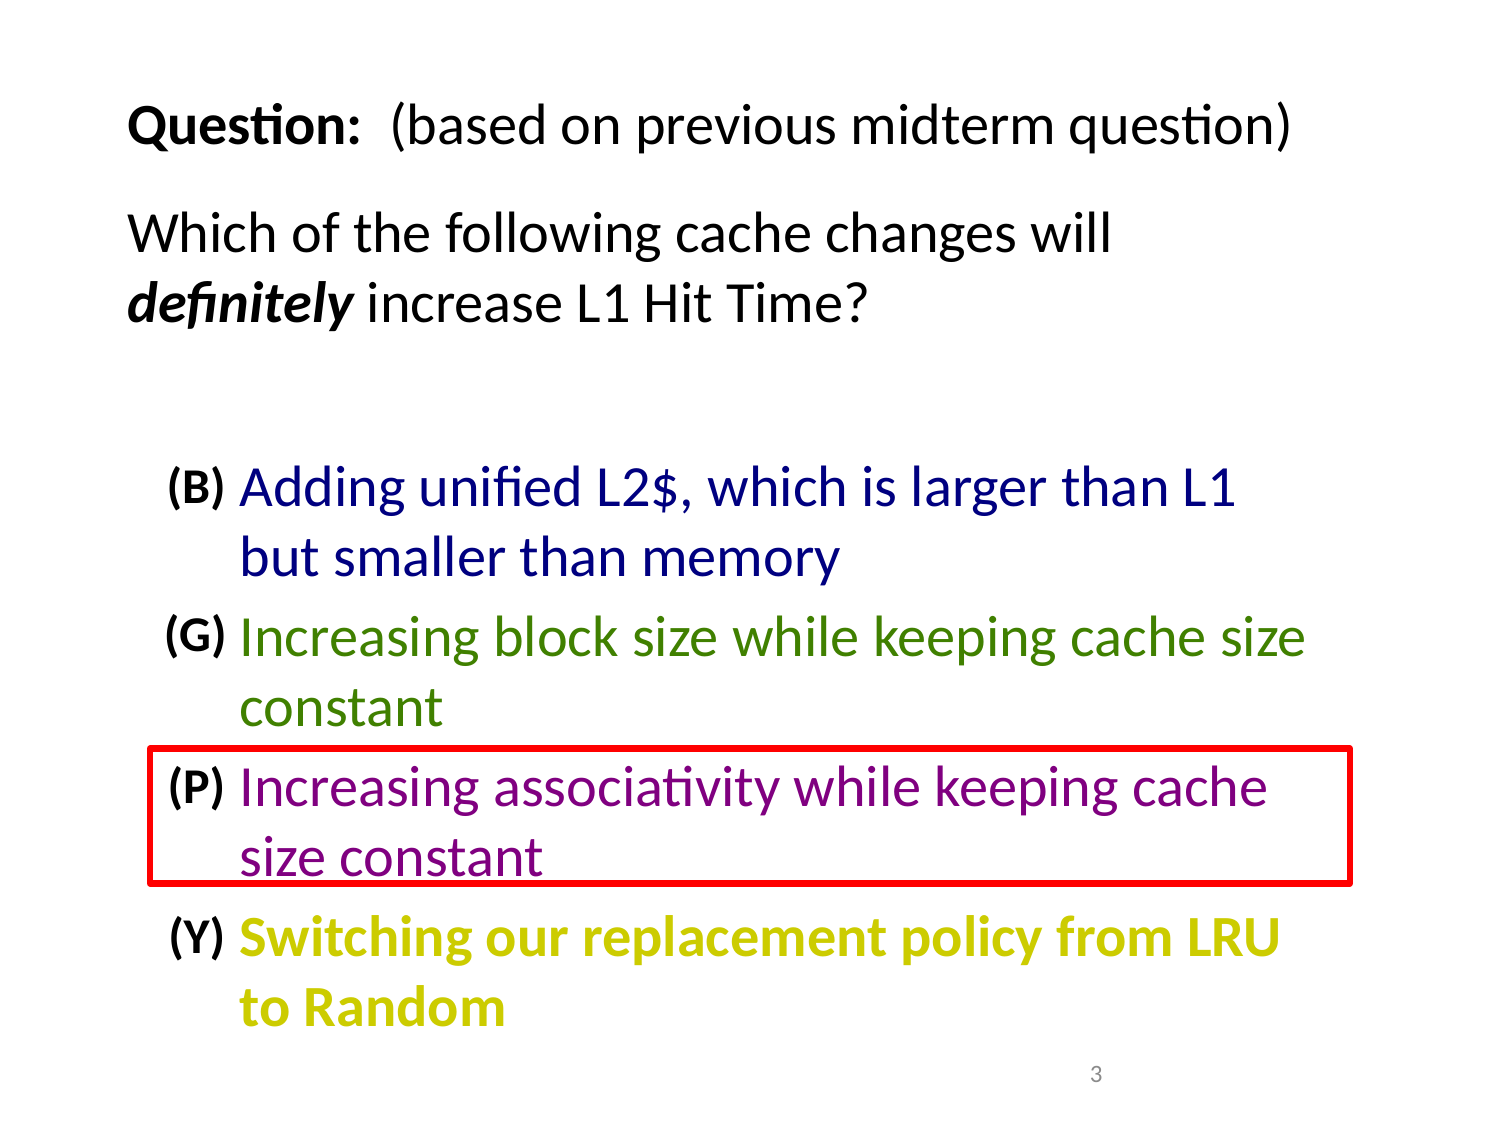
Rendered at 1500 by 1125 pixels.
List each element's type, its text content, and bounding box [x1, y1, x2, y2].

text_box Increasing block size while keeping cache size constant [225, 590, 1325, 740]
text_box Question: (based on previous midterm question) Which of the following cache changes will definitely increase L1 Hit Time? [112, 79, 1313, 412]
text_box (G) [148, 593, 242, 669]
text_box Increasing associativity while keeping cache size constant [225, 740, 1325, 745]
text_box (P) [153, 752, 241, 822]
text_box Increasing associativity while keeping cache size constant [225, 752, 1325, 880]
text_box Adding unified L2$, which is larger than L1 but smaller than memory [224, 440, 1325, 593]
text_box (Y) [153, 896, 241, 972]
text_box Switching our replacement policy from LRU to Random [225, 890, 1325, 1046]
slide_number <number> [1074, 1042, 1425, 1103]
text_box (B) [151, 445, 241, 521]
